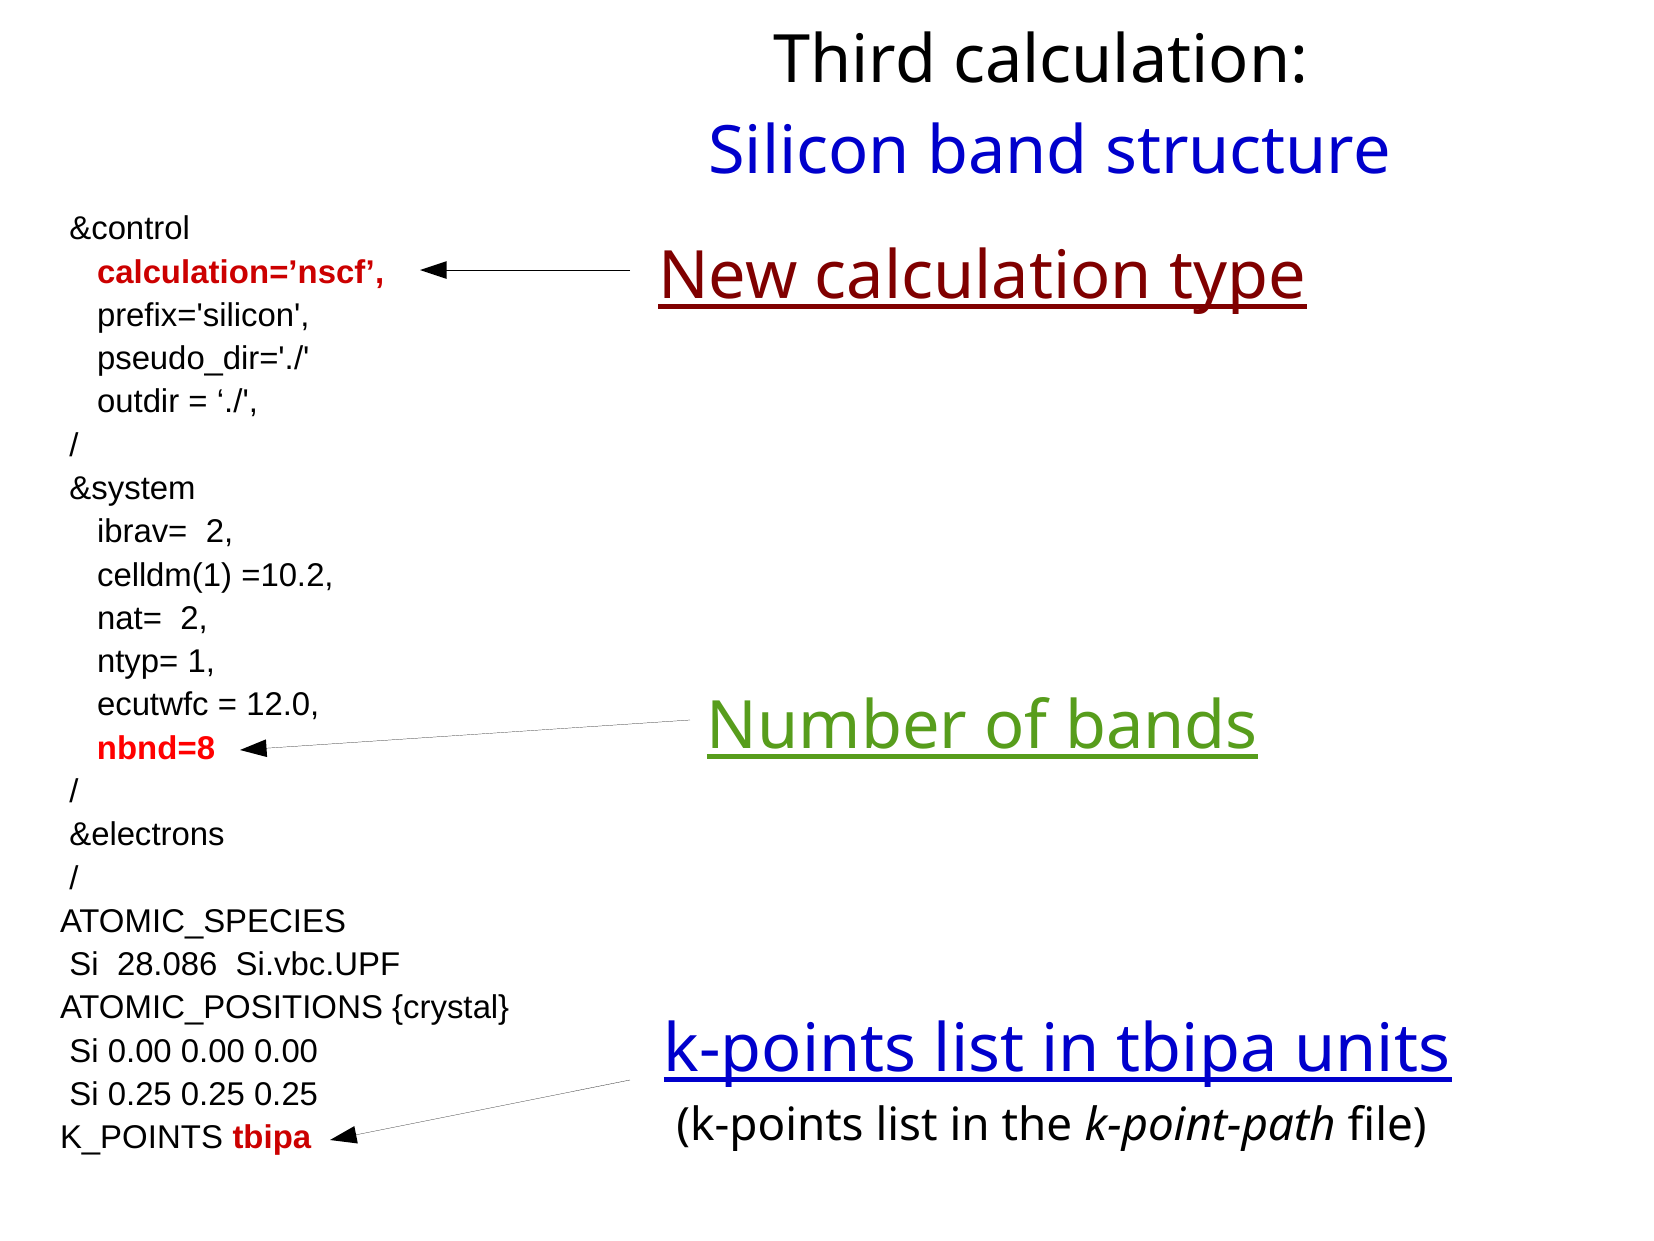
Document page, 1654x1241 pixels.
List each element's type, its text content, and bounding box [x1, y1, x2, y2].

text_box Number of bands [510, 645, 1456, 801]
text_box k-points list in tbipa units (k-points list in the k-point-path file) [585, 999, 1531, 1155]
list &control calculation=’nscf’, prefix='silicon', pseudo_dir='./' outdir = ‘./', / &system ibrav= 2, celldm(1) =10.2, nat= 2, ntyp= 1, ecutwfc = 12.0, nbnd=8 / &electrons / ATOMIC_SPECIES Si 28.086 Si.vbc.UPF ATOMIC_POSITIONS {crystal} Si 0.00 0.00 0.00 Si 0.25 0.25 0.25 K_POINTS tbipa [60, 210, 661, 1186]
text_box New calculation type [510, 195, 1456, 351]
title Third calculation: Silicon band structure [525, 12, 1576, 192]
